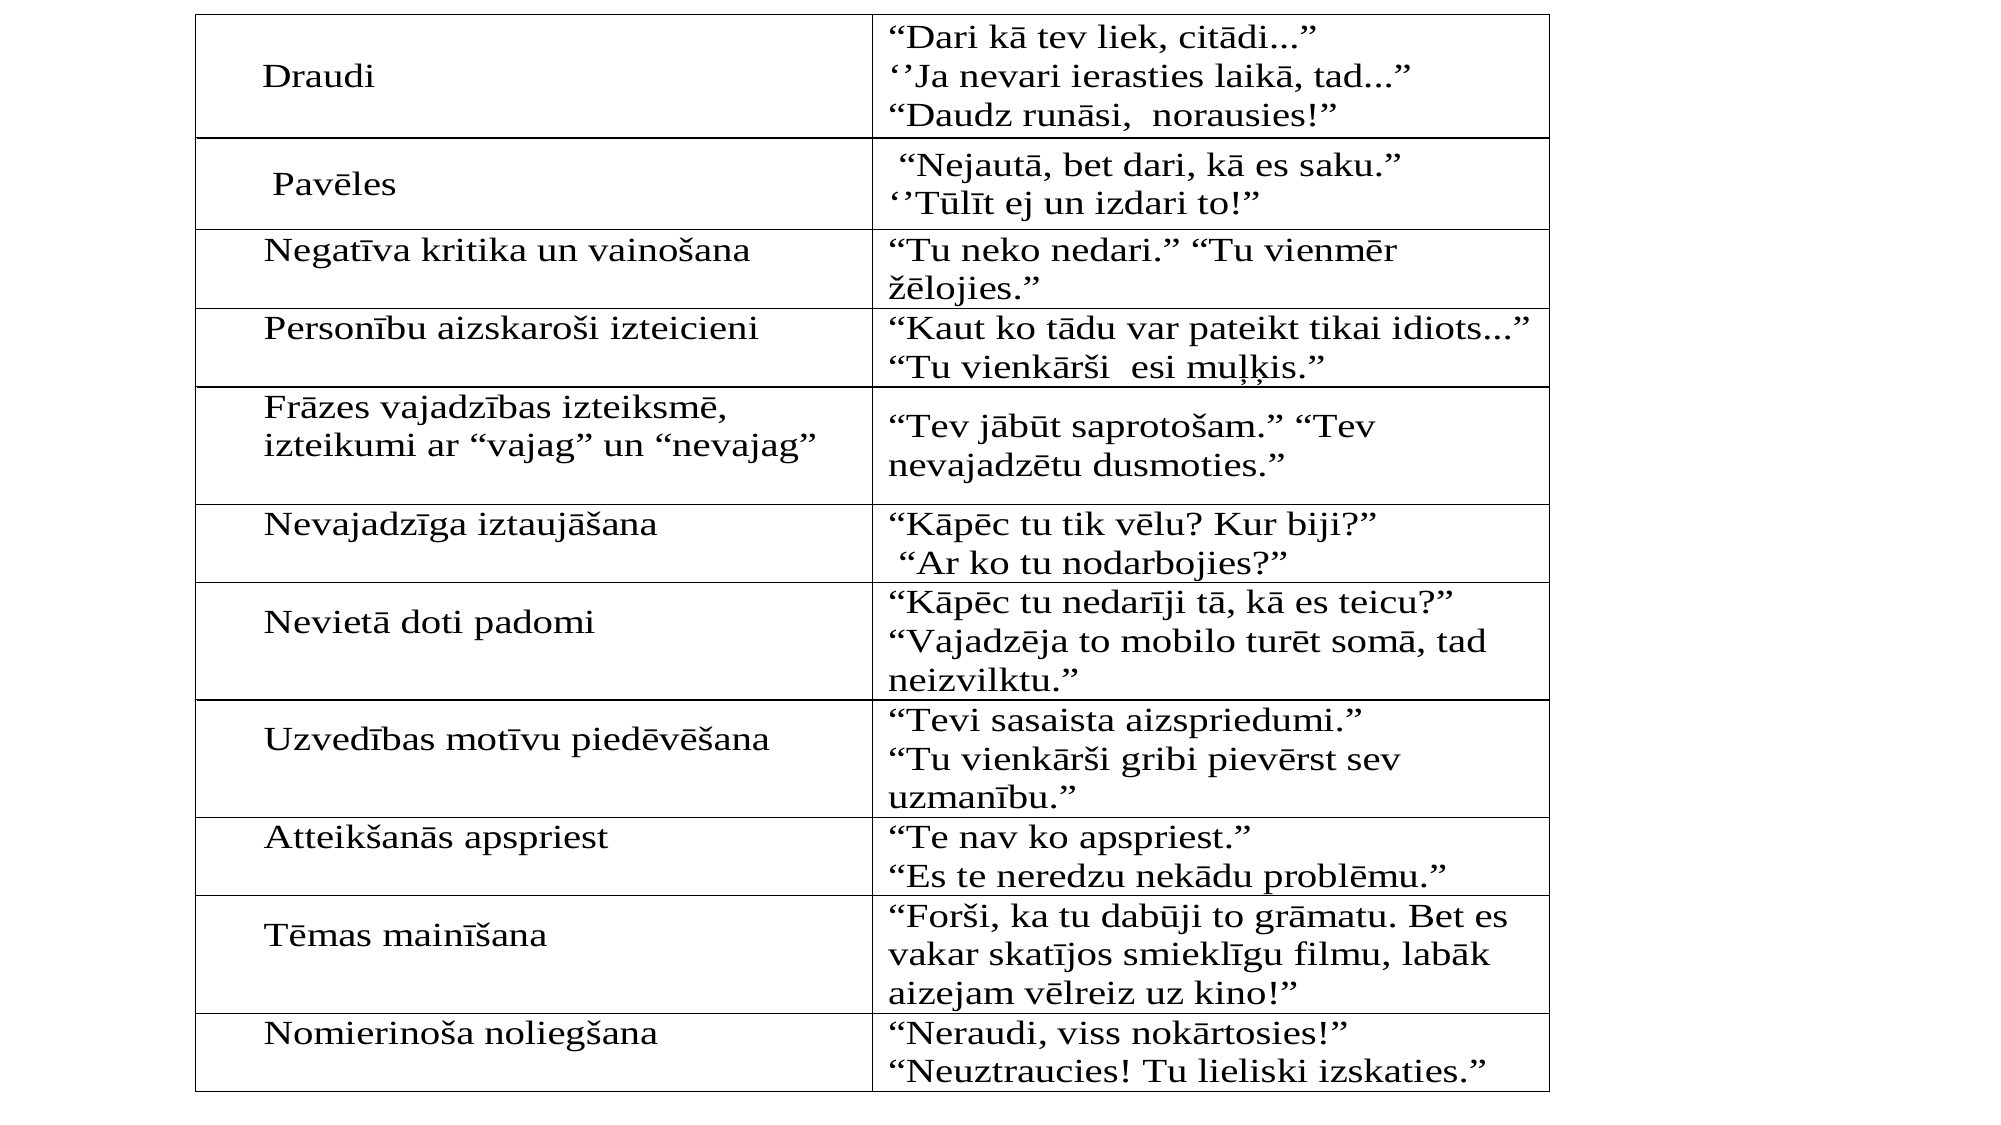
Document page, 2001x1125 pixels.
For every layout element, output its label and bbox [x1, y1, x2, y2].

chart [195, 14, 1863, 1125]
